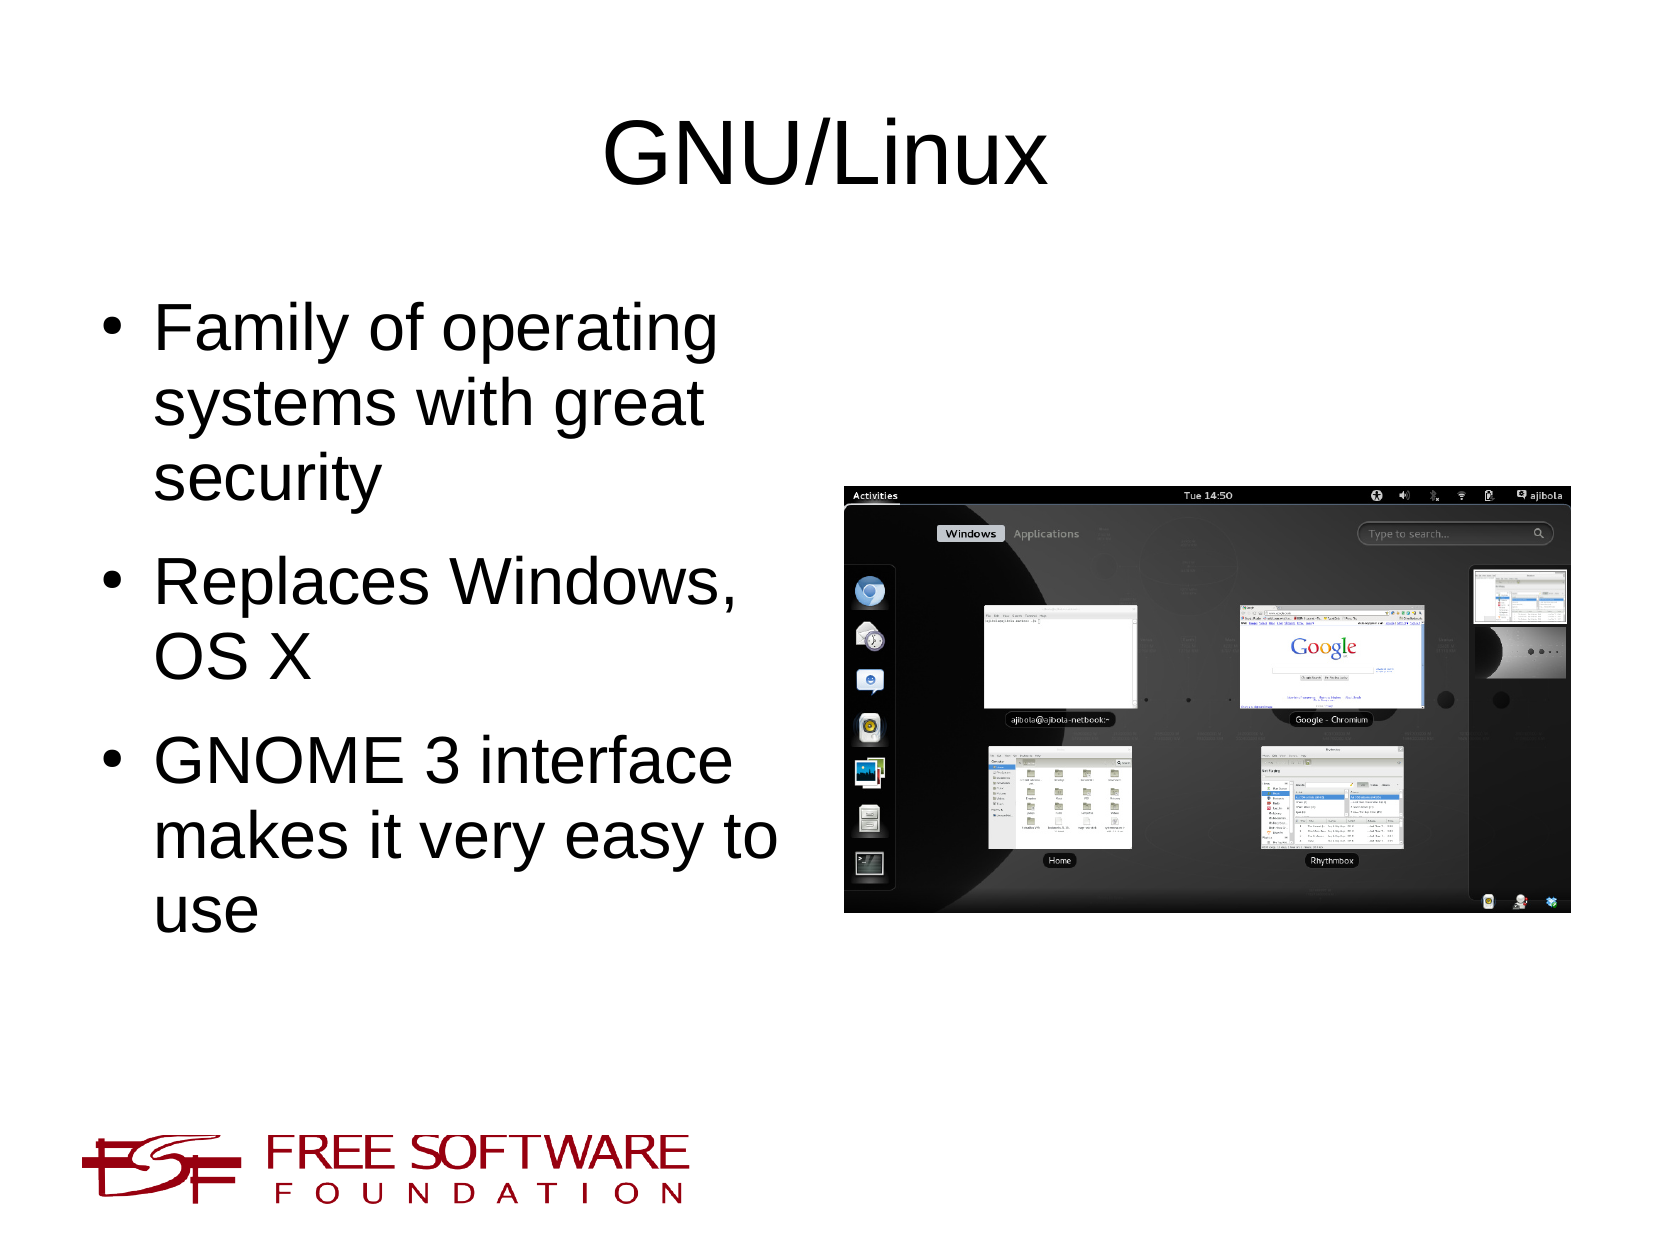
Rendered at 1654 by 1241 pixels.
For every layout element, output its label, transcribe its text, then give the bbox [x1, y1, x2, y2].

list Family of operating systems with great security Replaces Windows, OS X GNOME 3 interface makes it very easy to use [82, 290, 809, 1109]
title GNU/Linux [82, 49, 1571, 257]
picture [844, 486, 1571, 913]
picture [82, 1135, 841, 1224]
